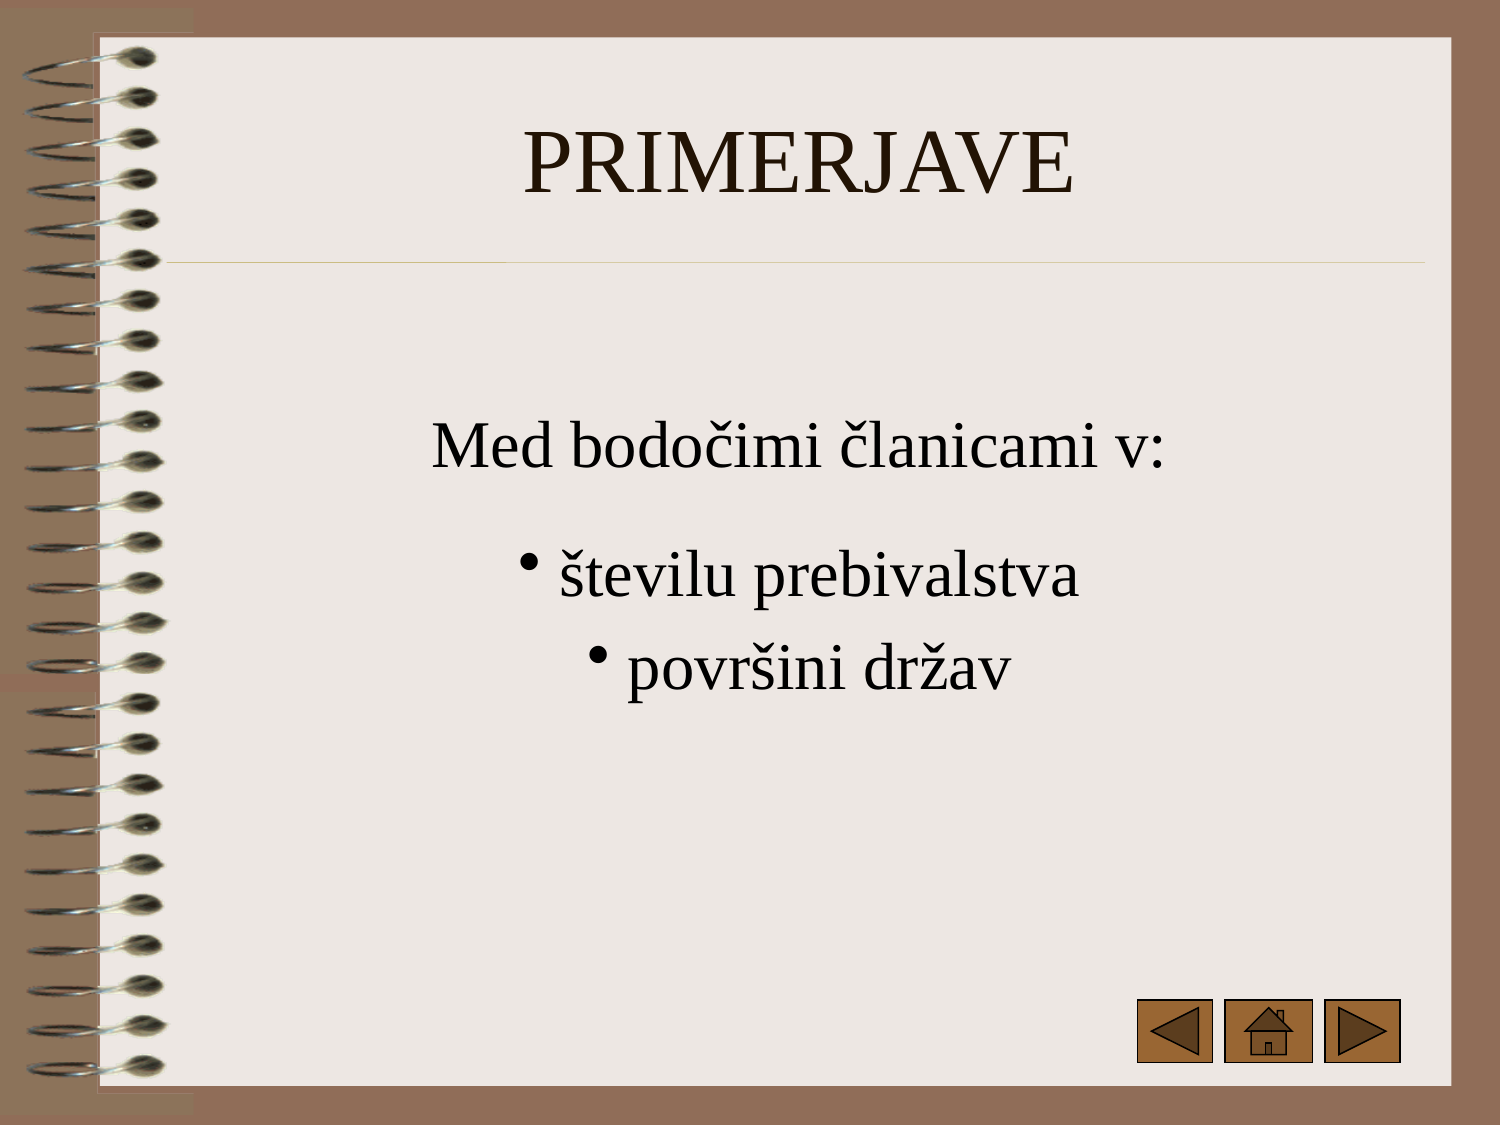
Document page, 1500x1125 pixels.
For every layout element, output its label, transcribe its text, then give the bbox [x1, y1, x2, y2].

title PRIMERJAVE [174, 62, 1425, 250]
text_box [1224, 999, 1313, 1063]
picture [0, 692, 194, 1115]
text_box [1324, 999, 1400, 1063]
list Med bodočimi članicami v: številu prebivalstva površini držav [174, 393, 1425, 907]
text_box [1137, 999, 1213, 1063]
picture [0, 8, 194, 674]
